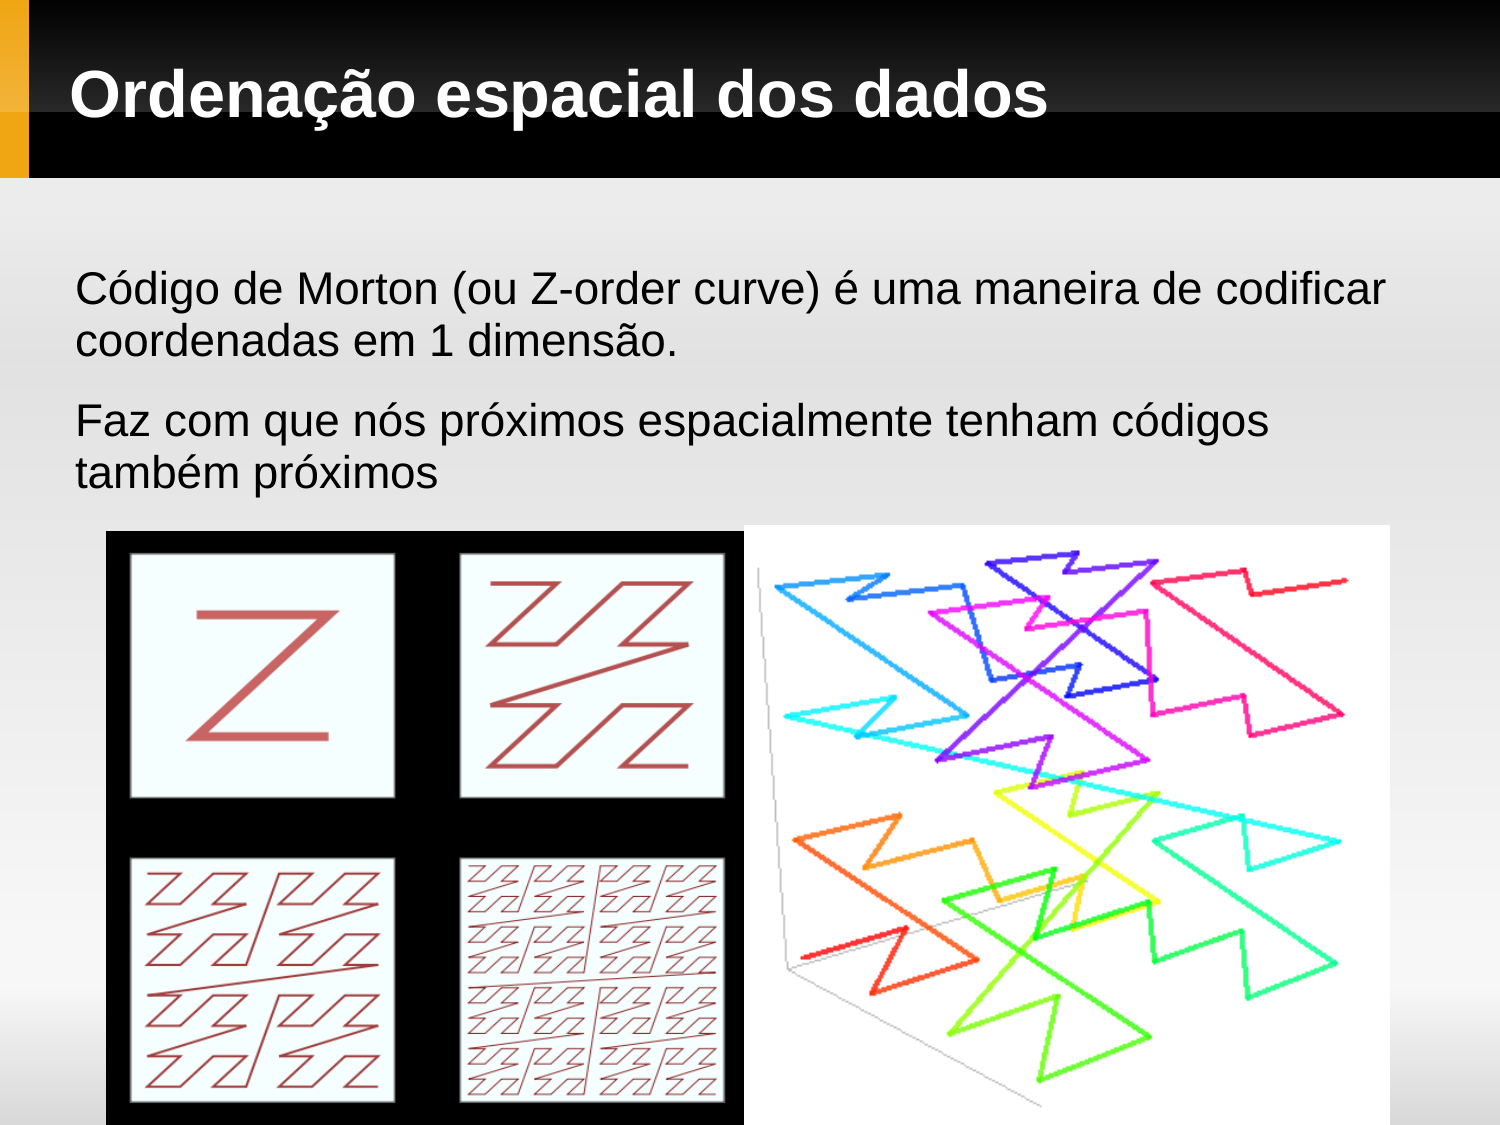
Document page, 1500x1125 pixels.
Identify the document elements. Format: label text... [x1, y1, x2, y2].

list Código de Morton (ou Z-order curve) é uma maneira de codificar coordenadas em 1 dimensão. Faz com que nós próximos espacialmente tenham códigos também próximos [75, 263, 1425, 1006]
title Ordenação espacial dos dados [69, 0, 1420, 188]
picture [0, 0, 1500, 1125]
